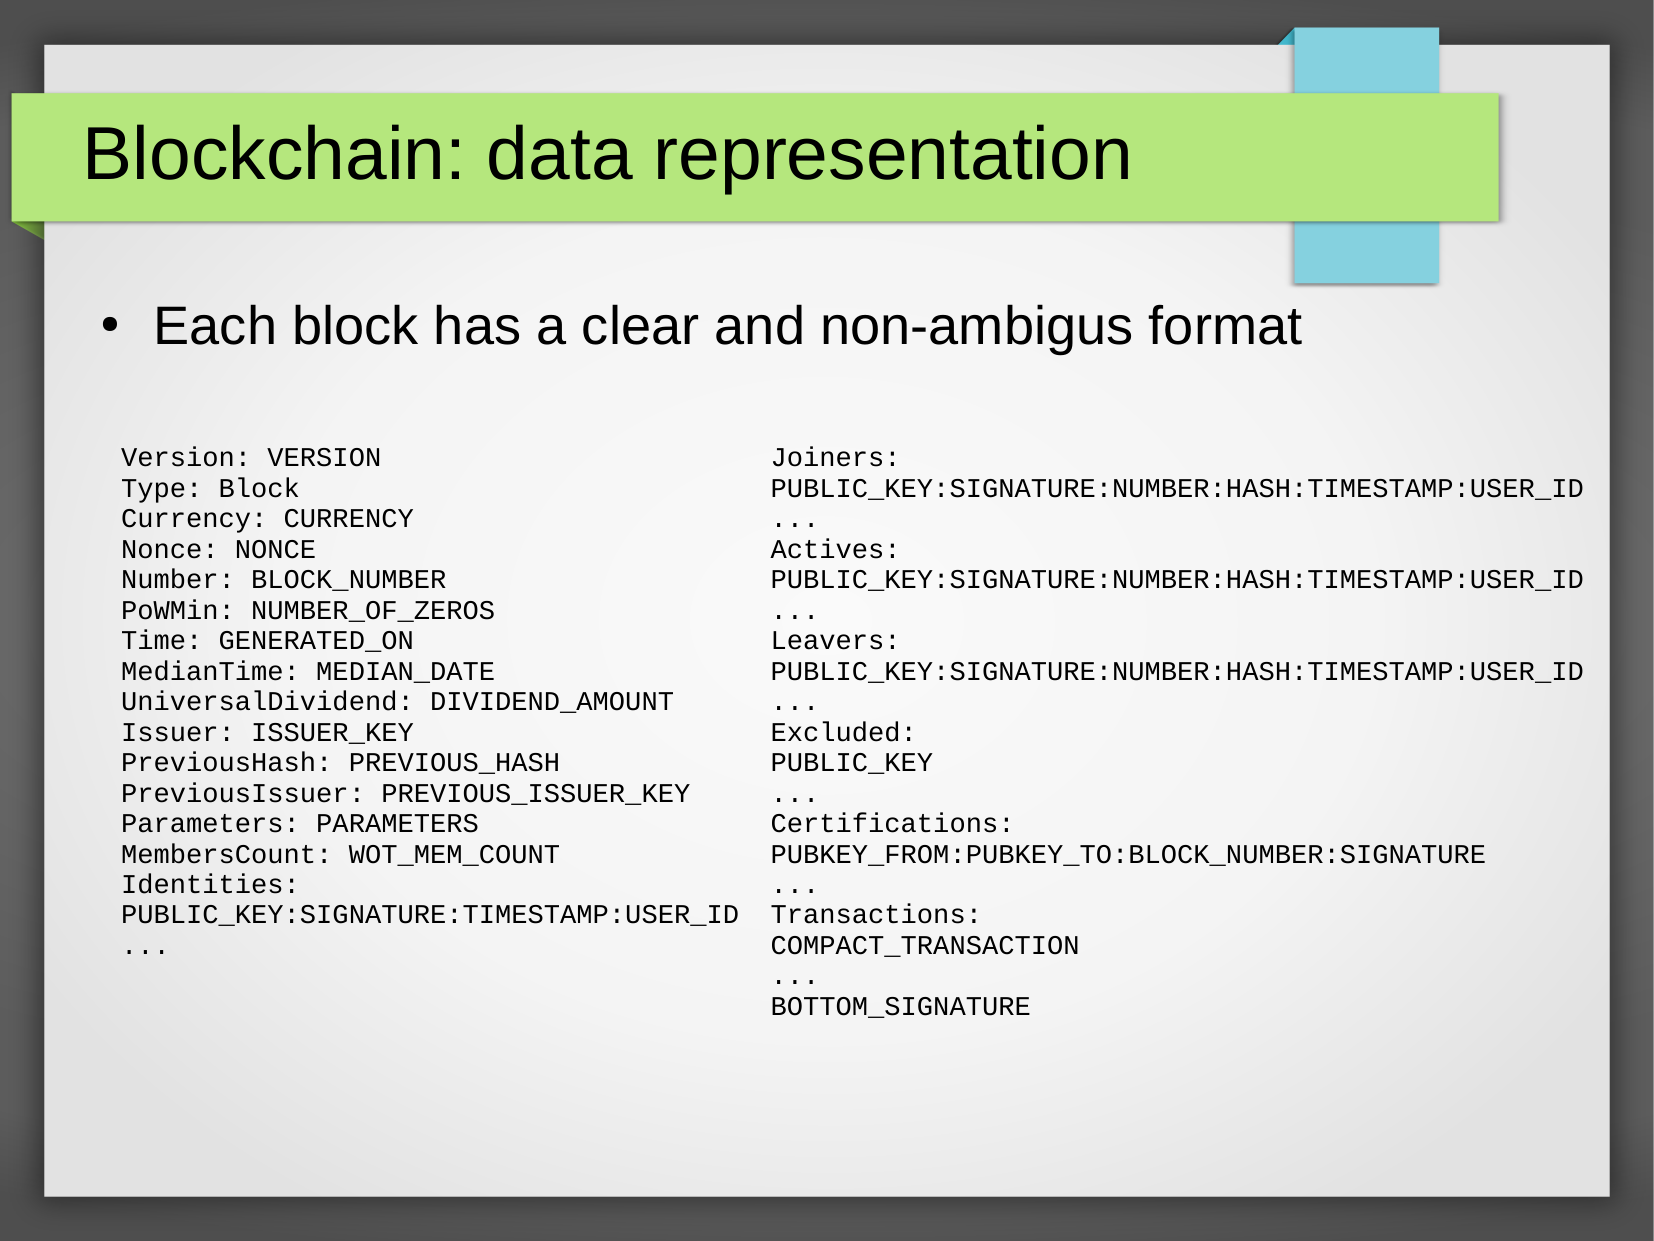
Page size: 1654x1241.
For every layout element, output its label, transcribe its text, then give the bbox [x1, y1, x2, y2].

picture [0, 0, 1654, 1241]
text_box Joiners: PUBLIC_KEY:SIGNATURE:NUMBER:HASH:TIMESTAMP:USER_ID ... Actives: PUBLIC_KEY:SIGNATURE:NUMBER:HASH:TIMESTAMP:USER_ID ... Leavers: PUBLIC_KEY:SIGNATURE:NUMBER:HASH:TIMESTAMP:USER_ID ... Excluded: PUBLIC_KEY ... Certifications: PUBKEY_FROM:PUBKEY_TO:BLOCK_NUMBER:SIGNATURE ... Transactions: COMPACT_TRANSACTION ... BOTTOM_SIGNATURE [755, 437, 1607, 1180]
title Blockchain: data representation [82, 94, 1512, 213]
list Each block has a clear and non-ambigus format [82, 295, 1571, 1015]
text_box Version: VERSION Type: Block Currency: CURRENCY Nonce: NONCE Number: BLOCK_NUMBER PoWMin: NUMBER_OF_ZEROS Time: GENERATED_ON MedianTime: MEDIAN_DATE UniversalDividend: DIVIDEND_AMOUNT Issuer: ISSUER_KEY PreviousHash: PREVIOUS_HASH PreviousIssuer: PREVIOUS_ISSUER_KEY Parameters: PARAMETERS MembersCount: WOT_MEM_COUNT Identities: PUBLIC_KEY:SIGNATURE:TIMESTAMP:USER_ID ... [106, 437, 755, 1180]
